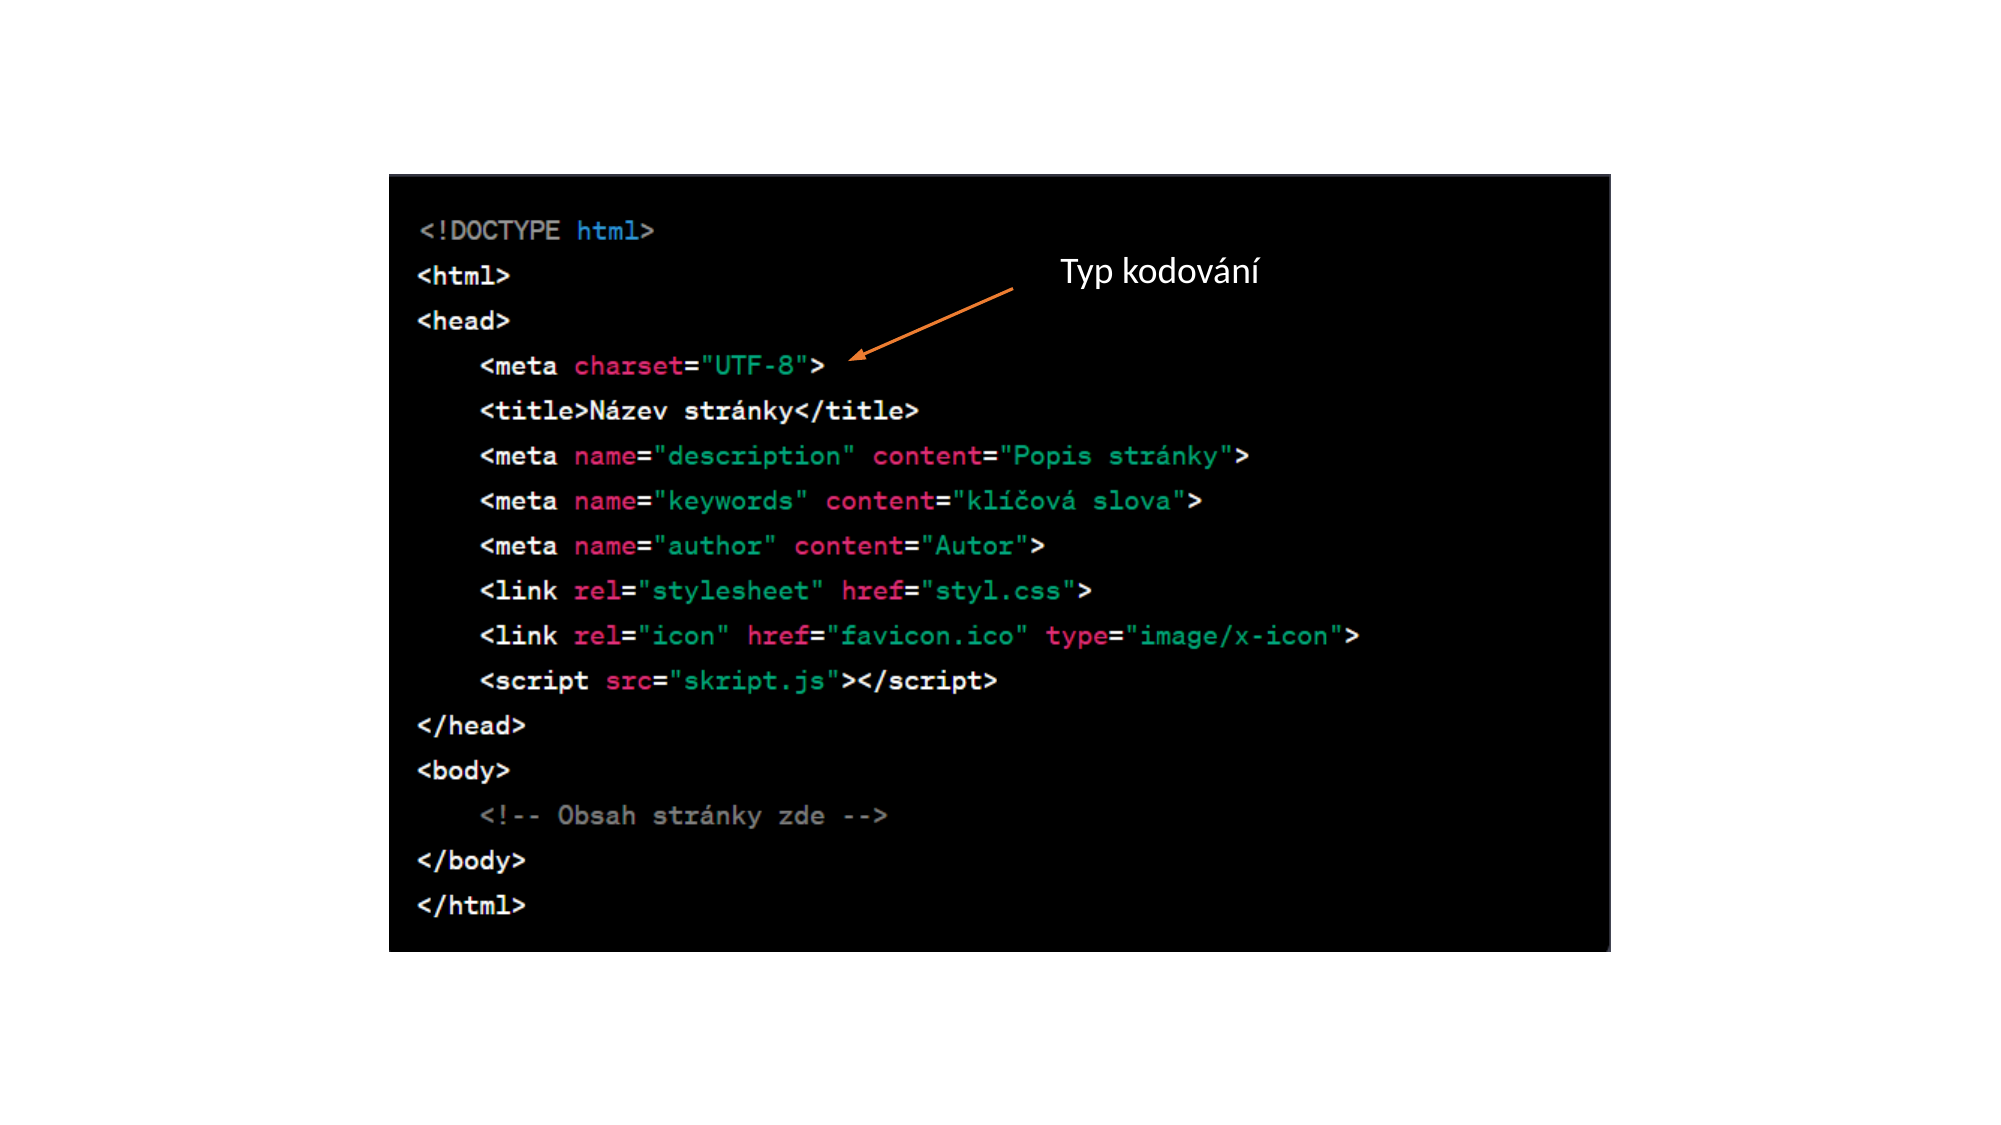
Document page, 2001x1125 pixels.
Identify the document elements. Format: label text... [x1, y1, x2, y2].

picture [389, 174, 1611, 952]
text_box Typ kodování [1045, 238, 1409, 299]
